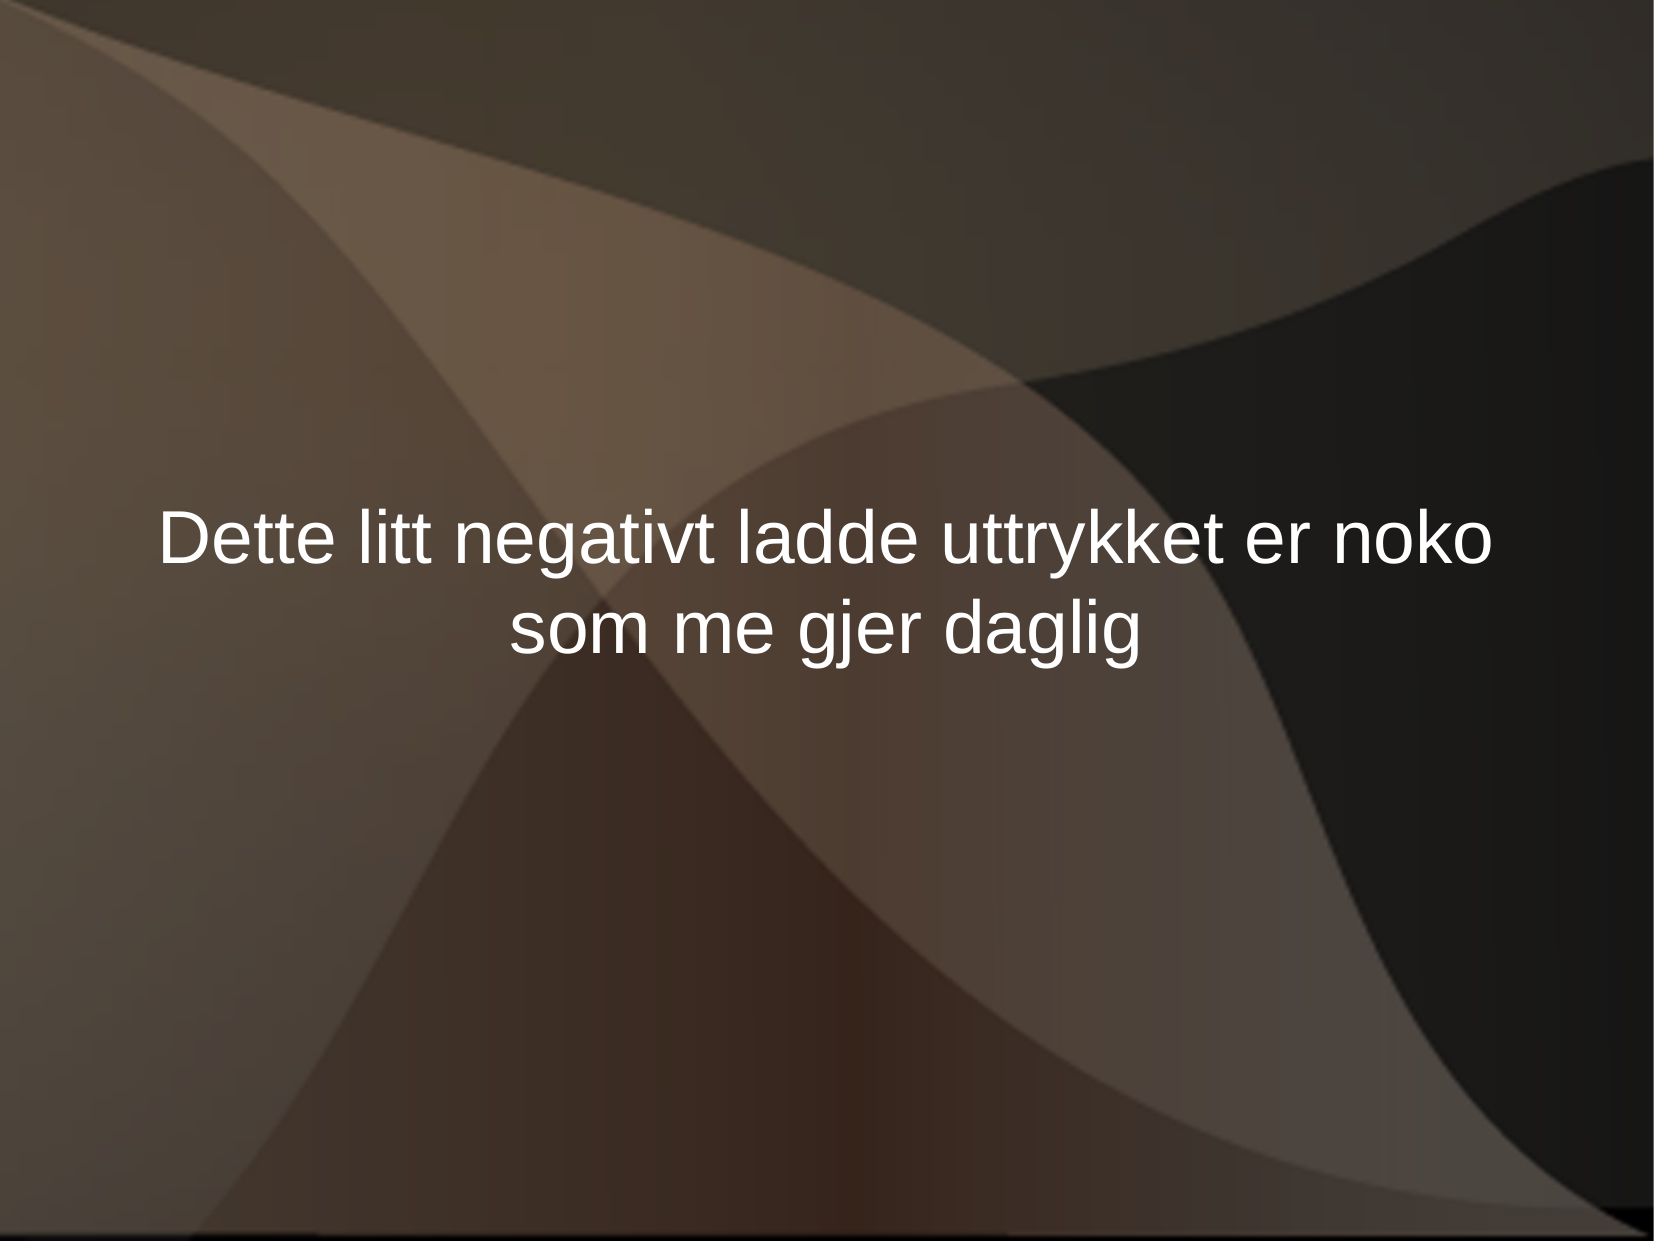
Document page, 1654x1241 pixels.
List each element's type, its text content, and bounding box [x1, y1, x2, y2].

subtitle Dette litt negativt ladde uttrykket er noko som me gjer daglig [82, 49, 1571, 1109]
